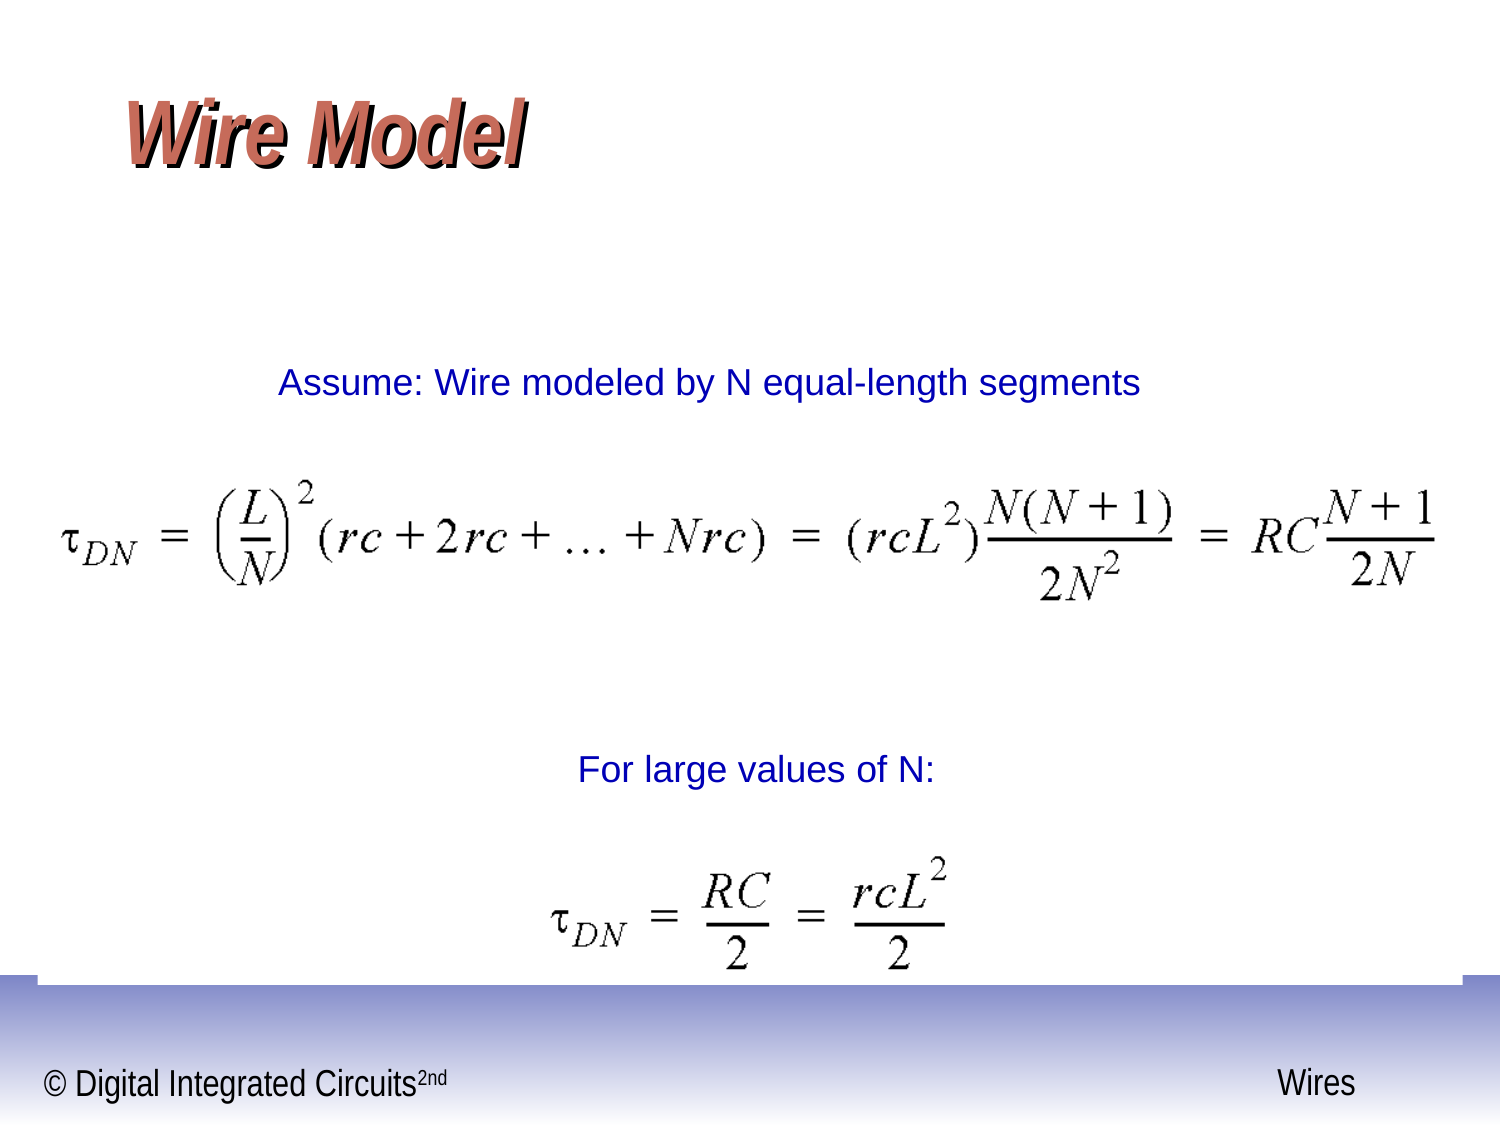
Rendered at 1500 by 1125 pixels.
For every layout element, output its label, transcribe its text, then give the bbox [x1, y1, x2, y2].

picture [37, 462, 1463, 625]
picture [37, 838, 1463, 985]
title Wire Model [108, 65, 1384, 190]
text_box Assume: Wire modeled by N equal-length segments [263, 349, 1167, 411]
text_box For large values of N: [562, 737, 951, 798]
text_box [24, 625, 1500, 838]
